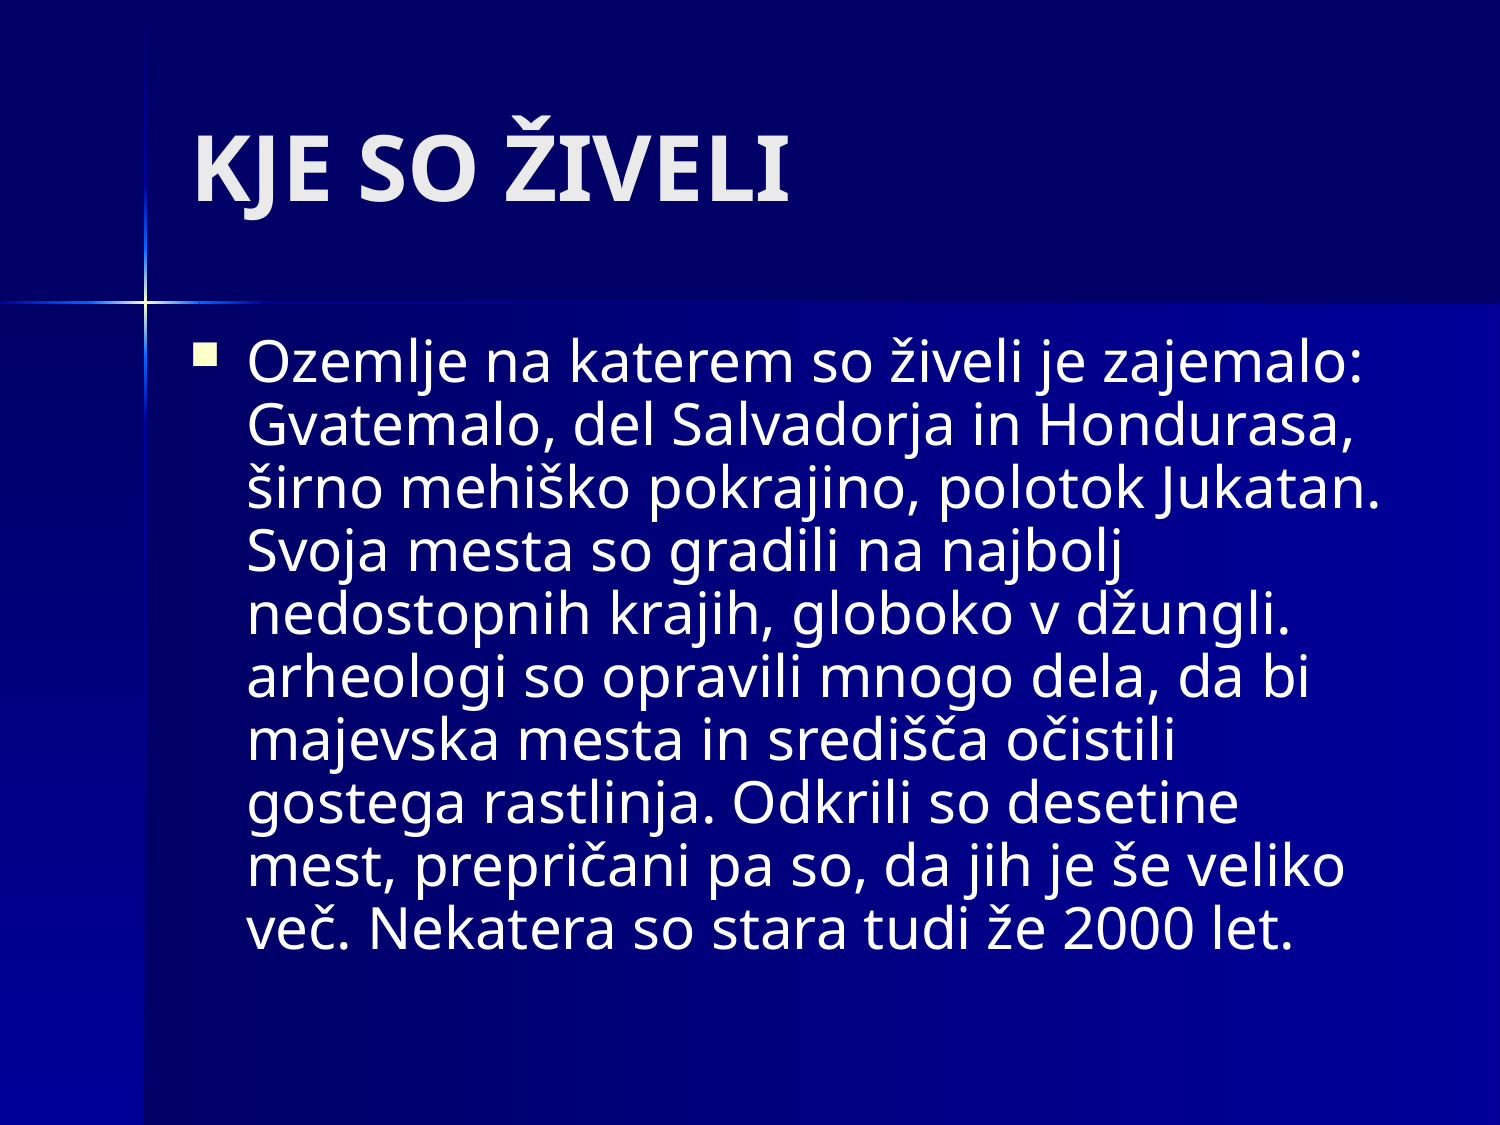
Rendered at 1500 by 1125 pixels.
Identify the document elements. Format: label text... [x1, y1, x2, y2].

title KJE SO ŽIVELI [175, 46, 1414, 282]
list Ozemlje na katerem so živeli je zajemalo: Gvatemalo, del Salvadorja in Hondurasa, širno mehiško pokrajino, polotok Jukatan. Svoja mesta so gradili na najbolj nedostopnih krajih, globoko v džungli. arheologi so opravili mnogo dela, da bi majevska mesta in središča očistili gostega rastlinja. Odkrili so desetine mest, prepričani pa so, da jih je še veliko več. Nekatera so stara tudi že 2000 let. [174, 324, 1413, 1000]
